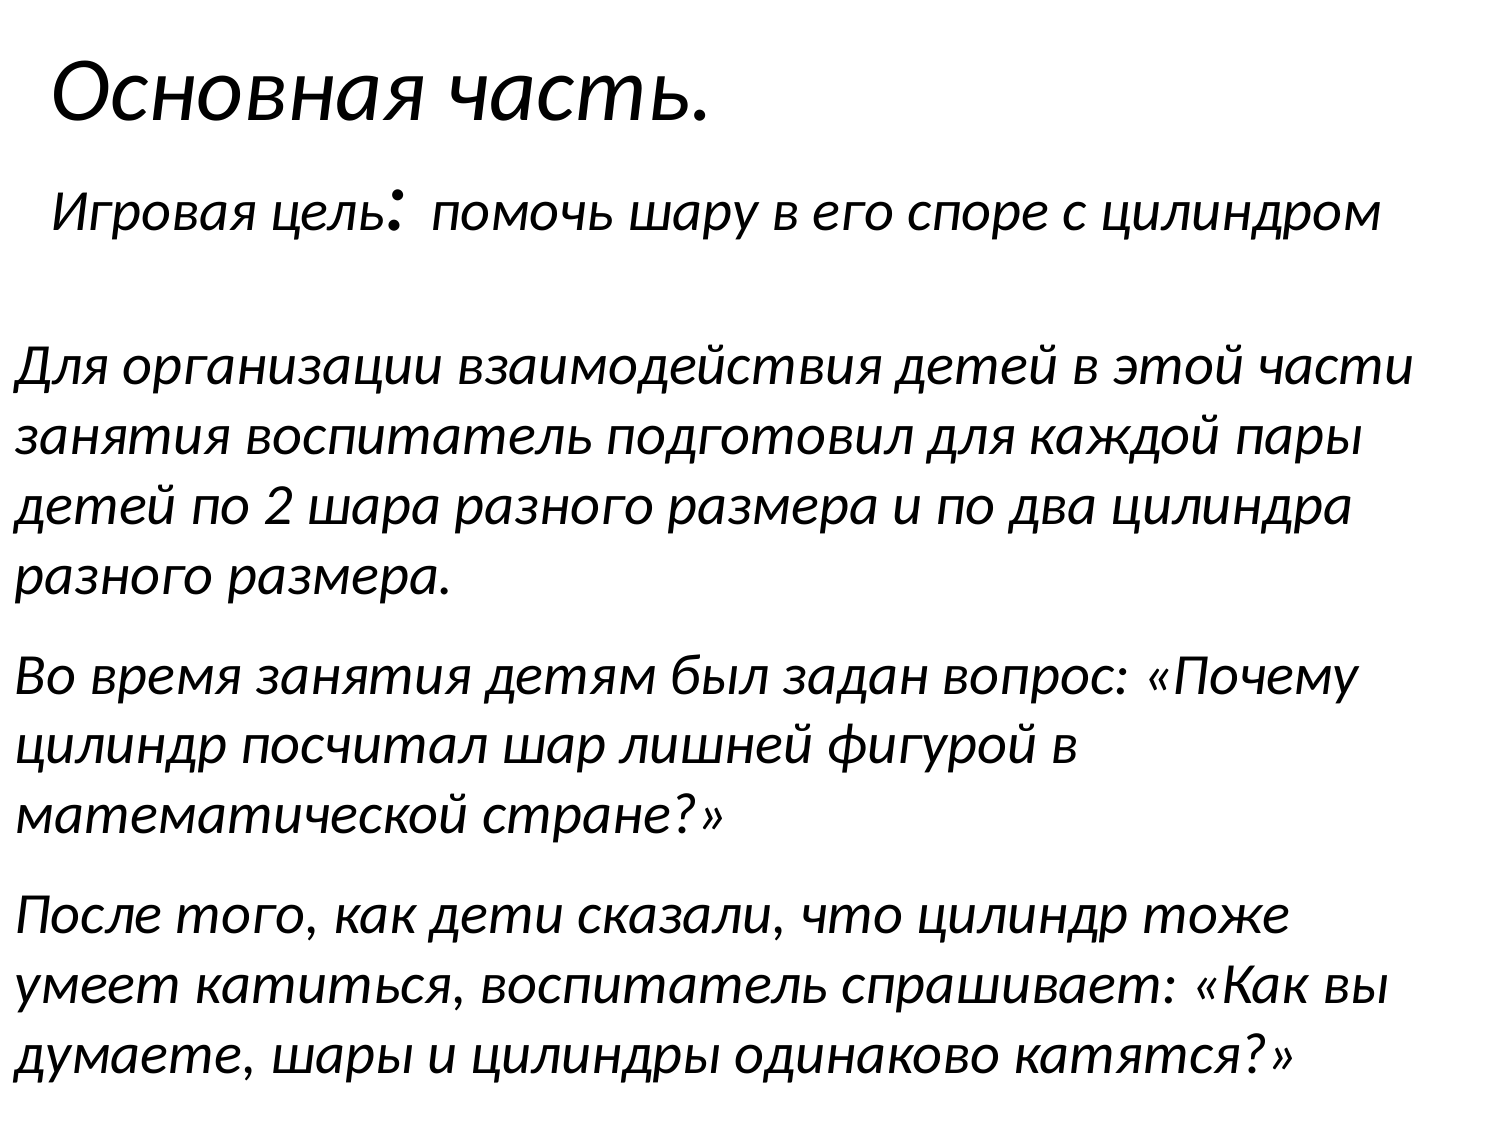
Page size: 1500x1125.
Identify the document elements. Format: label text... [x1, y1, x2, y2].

list Для организации взаимодействия детей в этой части занятия воспитатель подготовил для каждой пары детей по 2 шара разного размера и по два цилиндра разного размера. Во время занятия детям был задан вопрос: «Почему цилиндр посчитал шар лишней фигурой в математической стране?» После того, как дети сказали, что цилиндр тоже умеет катиться, воспитатель спрашивает: «Как вы думаете, шары и цилиндры одинаково катятся?» [0, 318, 1465, 1099]
title Основная часть. Игровая цель: помочь шару в его споре с цилиндром [35, 21, 1477, 272]
